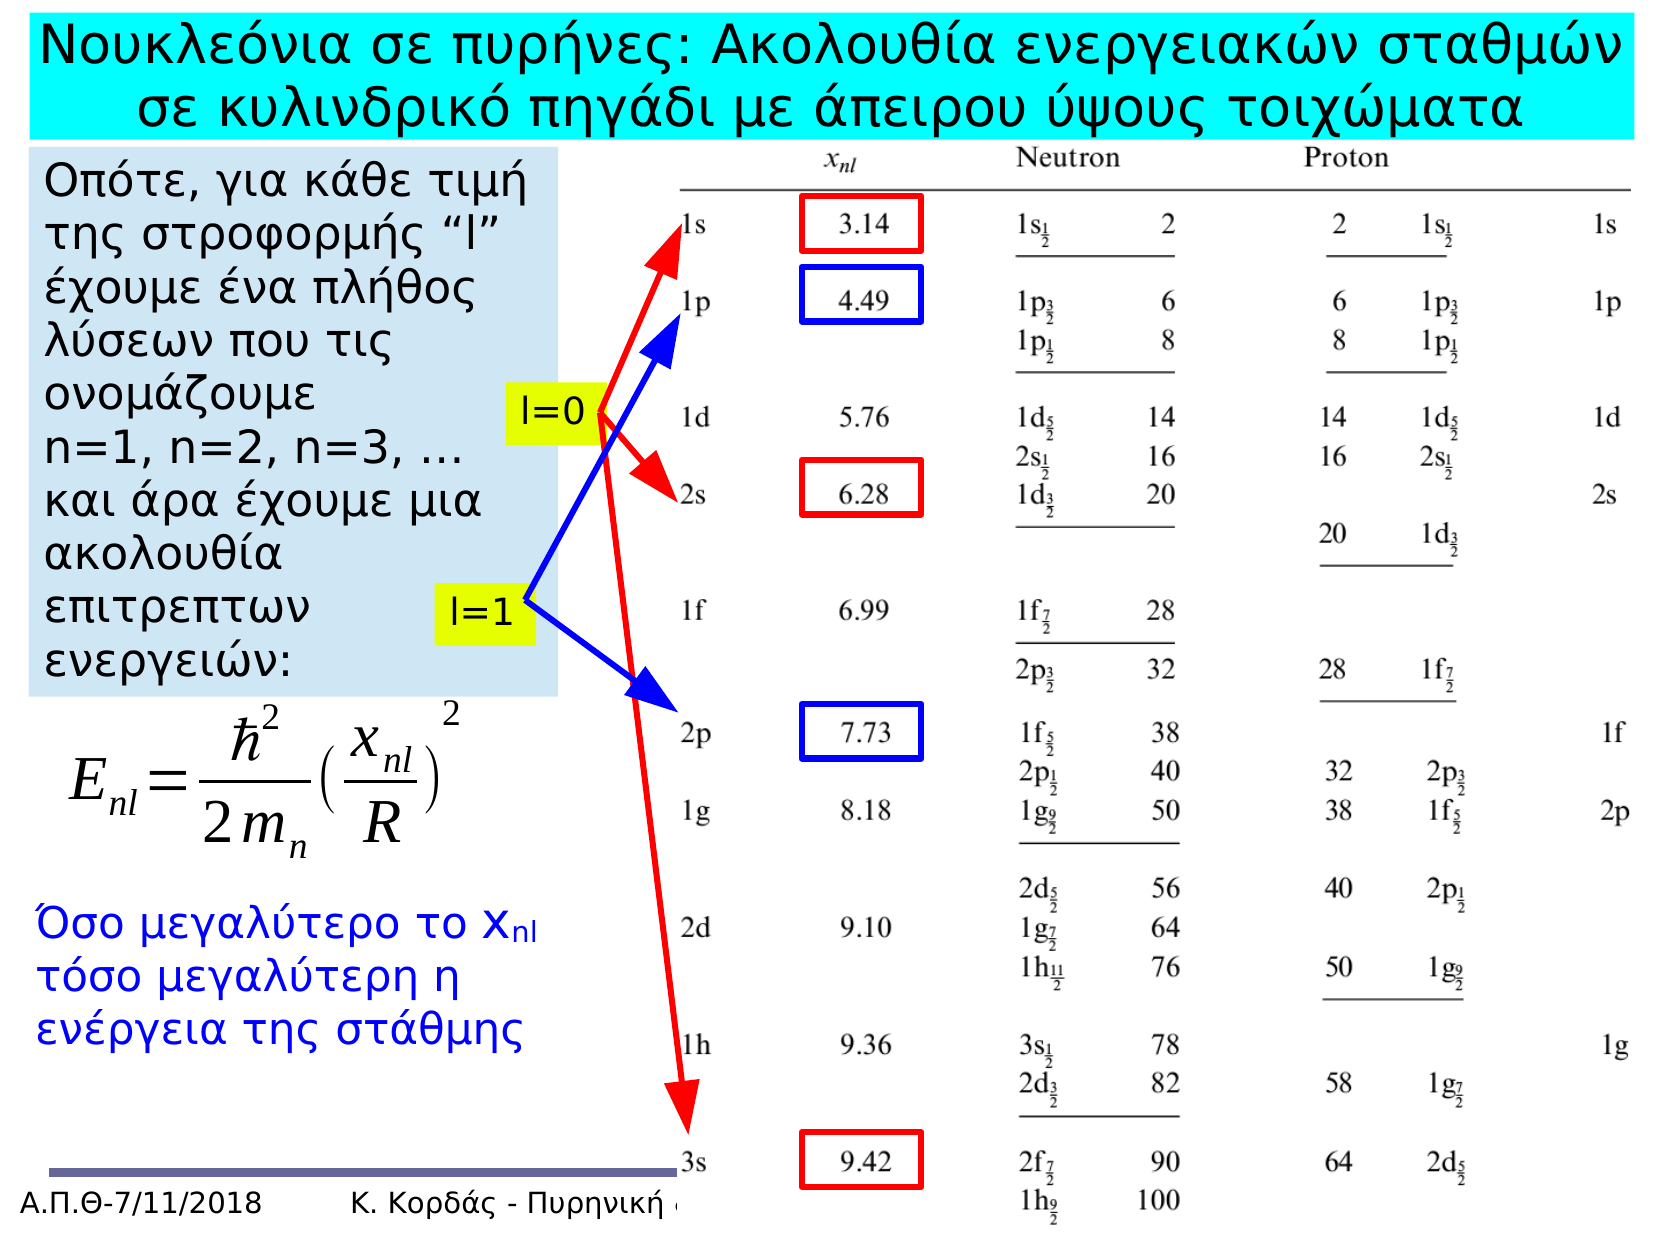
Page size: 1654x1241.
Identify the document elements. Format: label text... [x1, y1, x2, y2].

text_box Οπότε, για κάθε τιμή της στροφορμής “l” έχουμε ένα πλήθος λύσεων που τις ονομάζουμε n=1, n=2, n=3, … και άρα έχουμε μια ακολουθία επιτρεπτων ενεργειών: [28, 146, 559, 697]
text_box l=0 [505, 382, 607, 445]
title Νουκλεόνια σε πυρήνες: Ακολουθία ενεργειακών σταθμών σε κυλινδρικό πηγάδι με άπειρου ύψους τοιχώματα [29, 12, 1635, 140]
chart [49, 690, 477, 868]
picture [673, 140, 1635, 1227]
text_box l=1 [434, 583, 537, 646]
text_box l=1 [530, 587, 537, 604]
text_box Όσο μεγαλύτερο το xnl τόσο μεγαλύτερη η ενέργεια της στάθμης [4, 880, 838, 1061]
